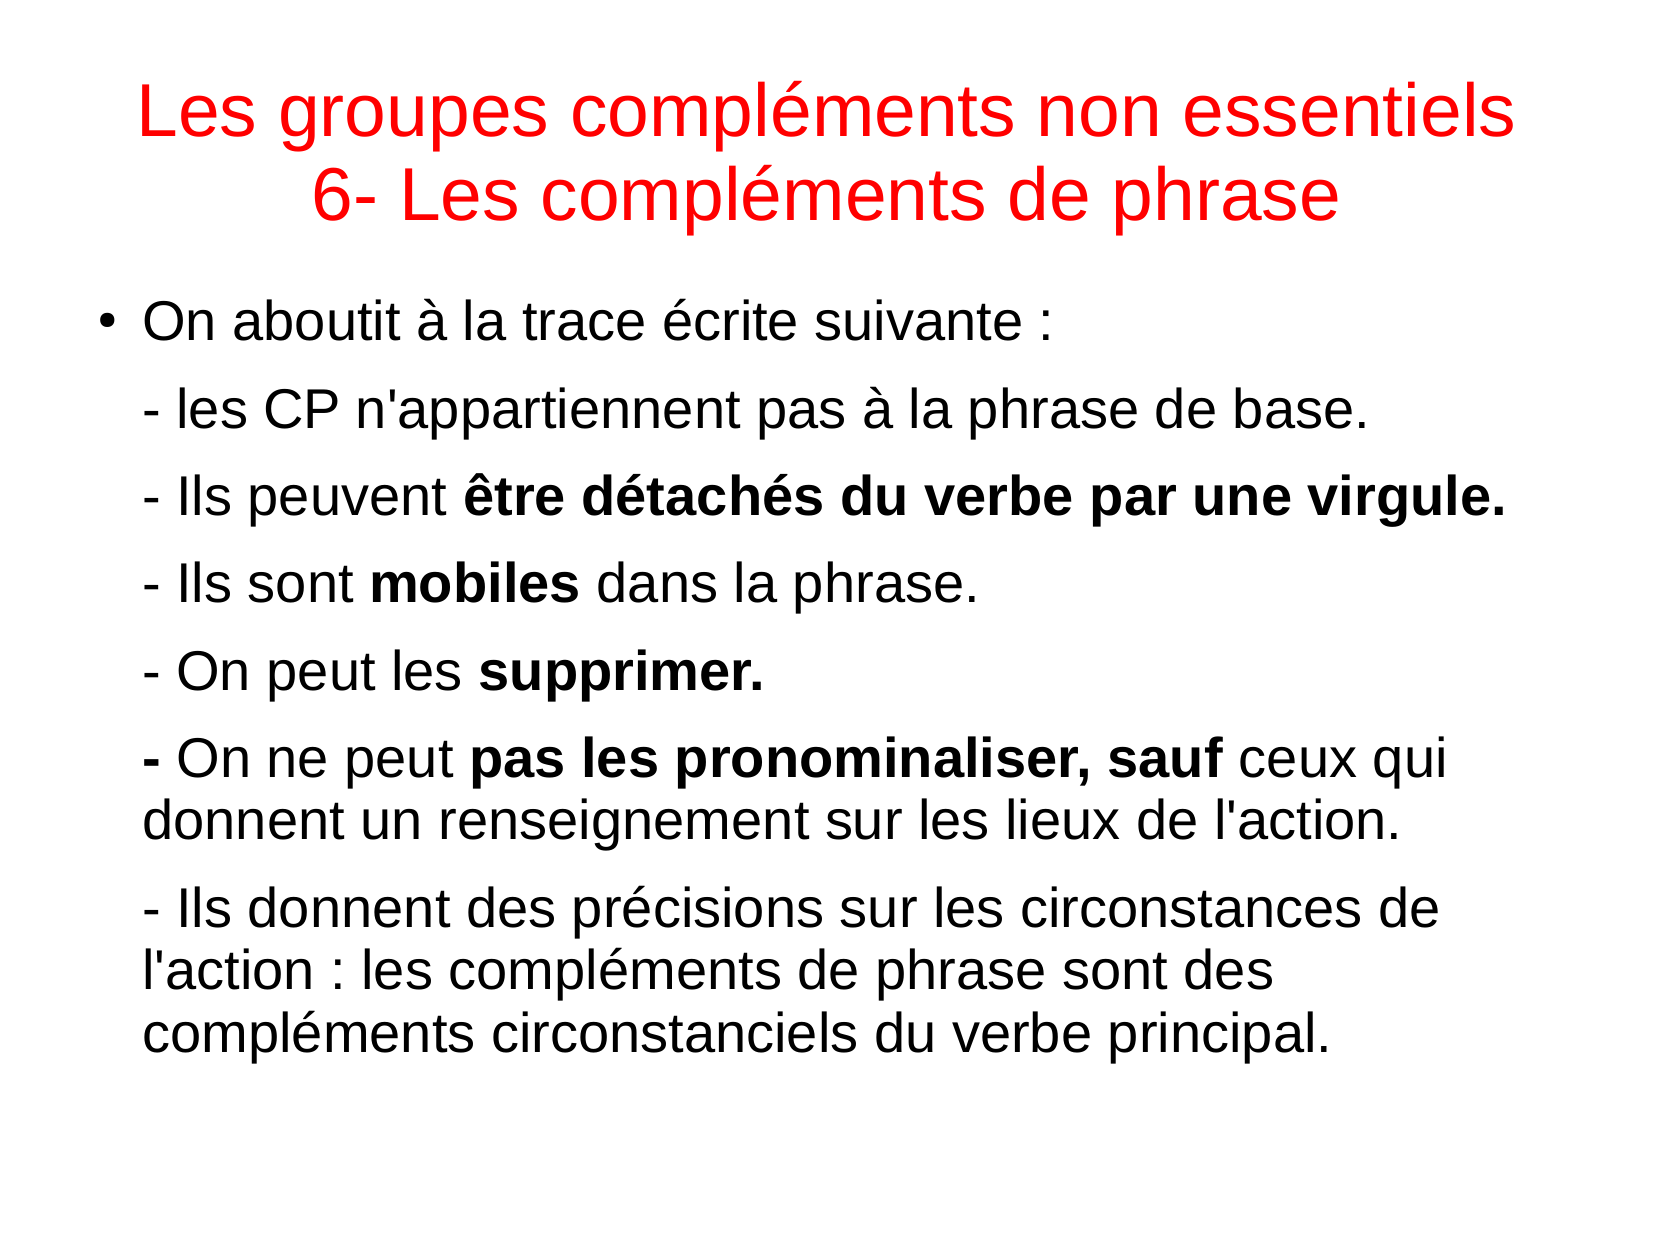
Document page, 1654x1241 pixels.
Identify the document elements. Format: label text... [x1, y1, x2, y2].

list On aboutit à la trace écrite suivante : - les CP n'appartiennent pas à la phrase de base. - Ils peuvent être détachés du verbe par une virgule. - Ils sont mobiles dans la phrase. - On peut les supprimer. - On ne peut pas les pronominaliser, sauf ceux qui donnent un renseignement sur les lieux de l'action. - Ils donnent des précisions sur les circonstances de l'action : les compléments de phrase sont des compléments circonstanciels du verbe principal. [82, 290, 1571, 1075]
title Les groupes compléments non essentiels 6- Les compléments de phrase [82, 49, 1571, 257]
